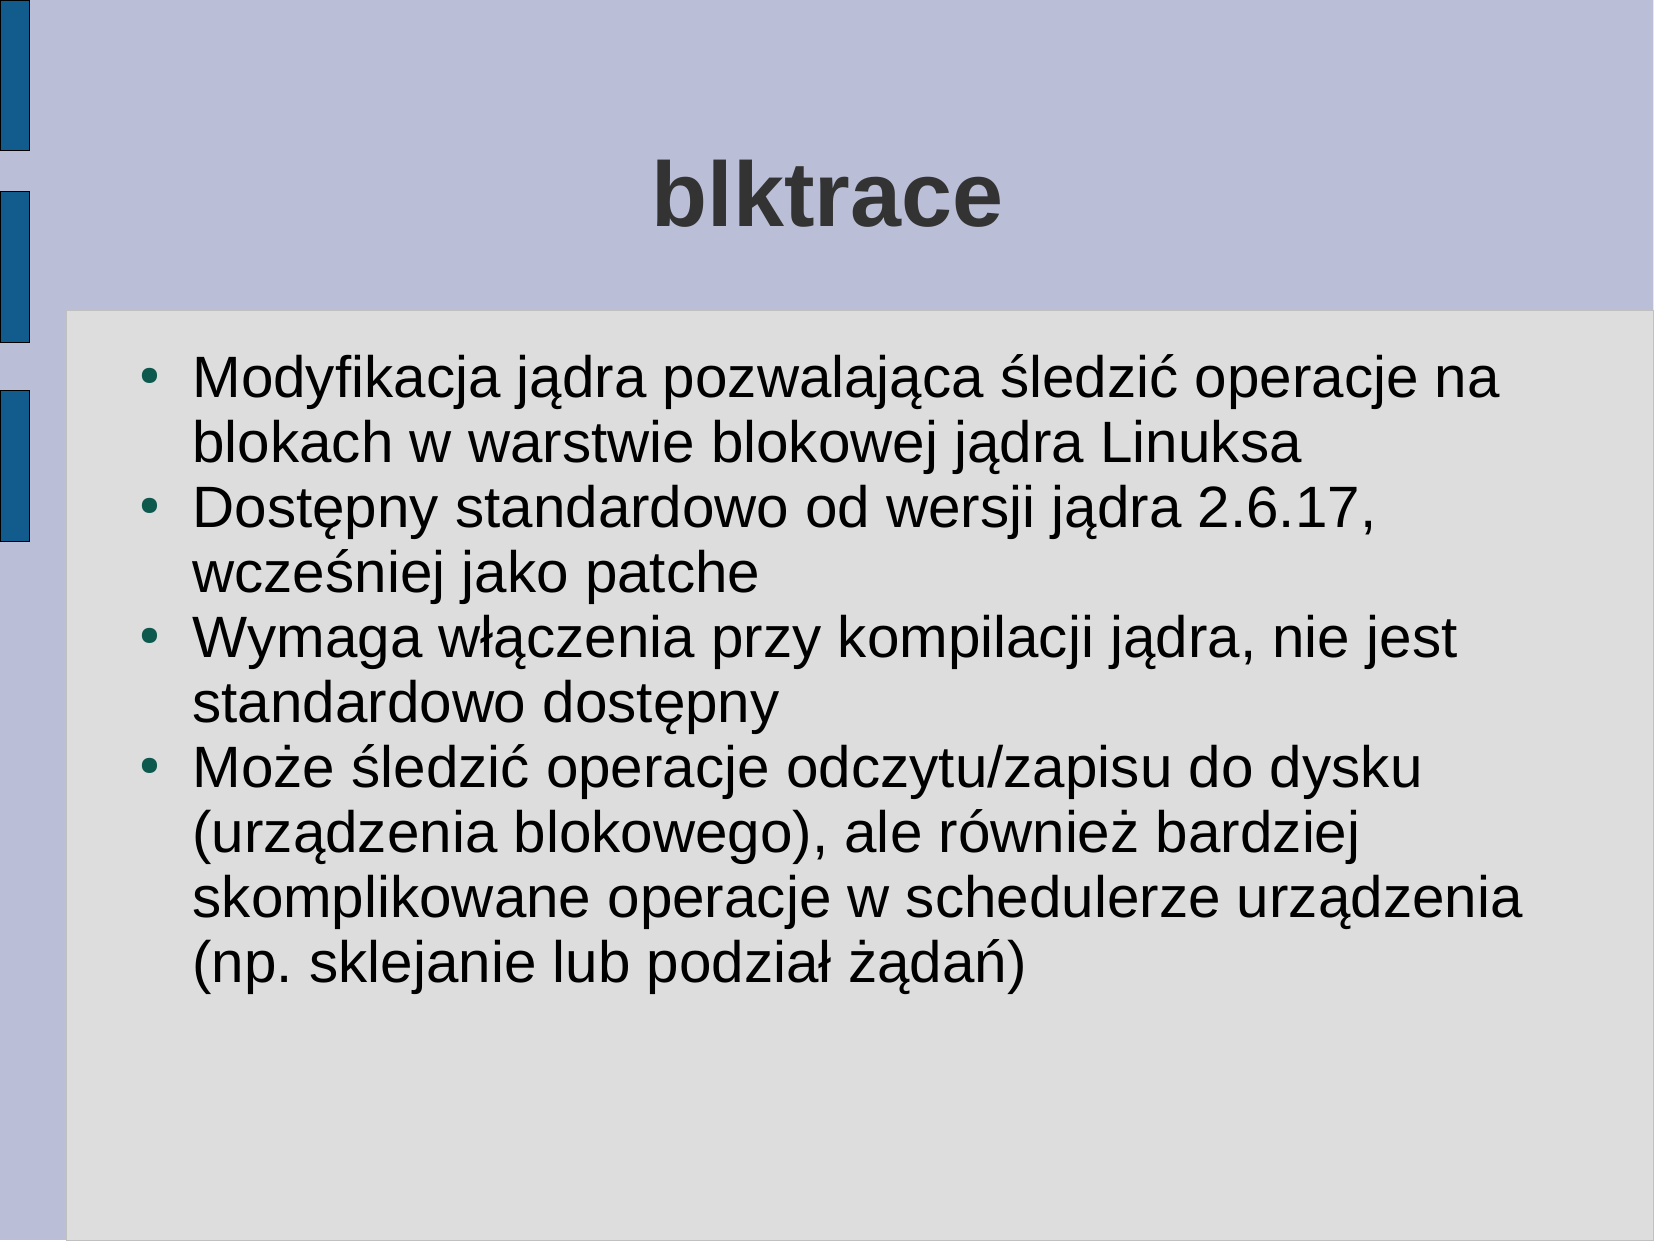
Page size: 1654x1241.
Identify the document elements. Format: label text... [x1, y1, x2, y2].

list Modyfikacja jądra pozwalająca śledzić operacje na blokach w warstwie blokowej jądra Linuksa Dostępny standardowo od wersji jądra 2.6.17, wcześniej jako patche Wymaga włączenia przy kompilacji jądra, nie jest standardowo dostępny Może śledzić operacje odczytu/zapisu do dysku (urządzenia blokowego), ale również bardziej skomplikowane operacje w schedulerze urządzenia (np. sklejanie lub podział żądań) [121, 344, 1534, 1127]
title blktrace [121, 91, 1534, 299]
